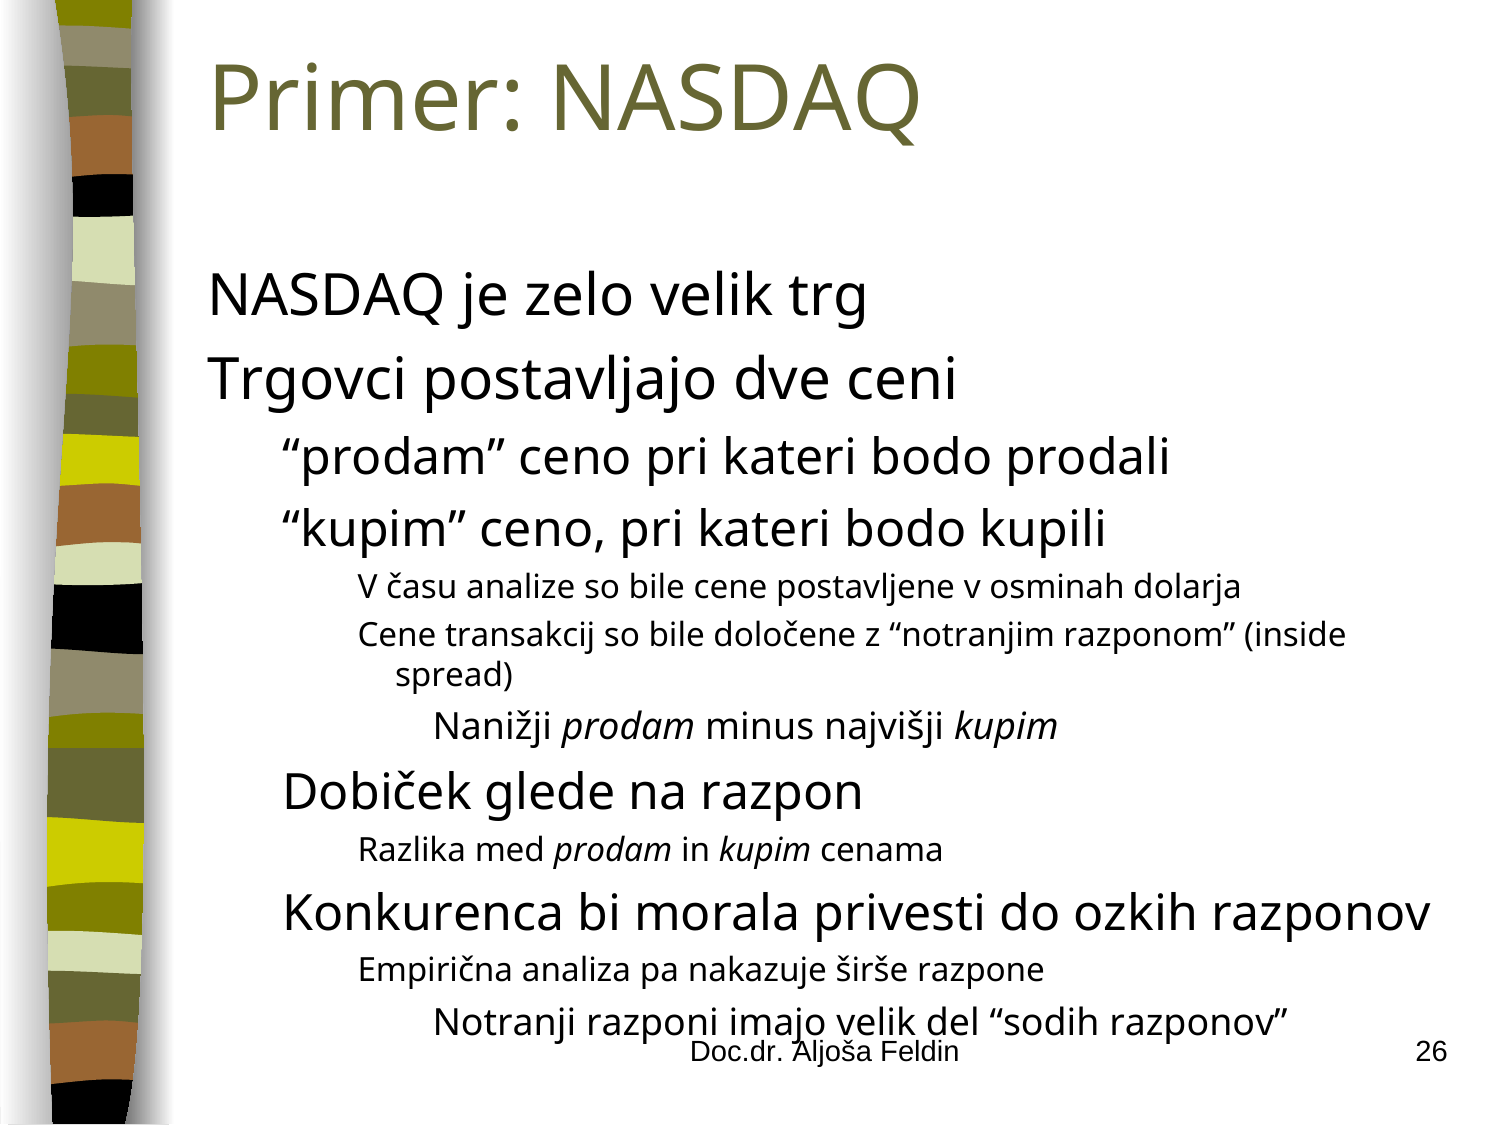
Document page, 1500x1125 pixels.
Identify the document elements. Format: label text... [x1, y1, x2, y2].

text_box Doc.dr. Aljoša Feldin [587, 1025, 1063, 1101]
list NASDAQ je zelo velik trg Trgovci postavljajo dve ceni “prodam” ceno pri kateri bodo prodali “kupim” ceno, pri kateri bodo kupili V času analize so bile cene postavljene v osminah dolarja Cene transakcij so bile določene z “notranjim razponom” (inside spread) Nanižji prodam minus najvišji kupim Dobiček glede na razpon Razlika med prodam in kupim cenama Konkurenca bi morala privesti do ozkih razponov Empirična analiza pa nakazuje širše razpone Notranji razponi imajo velik del “sodih razponov” [192, 249, 1468, 1012]
title Primer: NASDAQ [192, 0, 1468, 188]
text_box <number> [1149, 1025, 1463, 1101]
